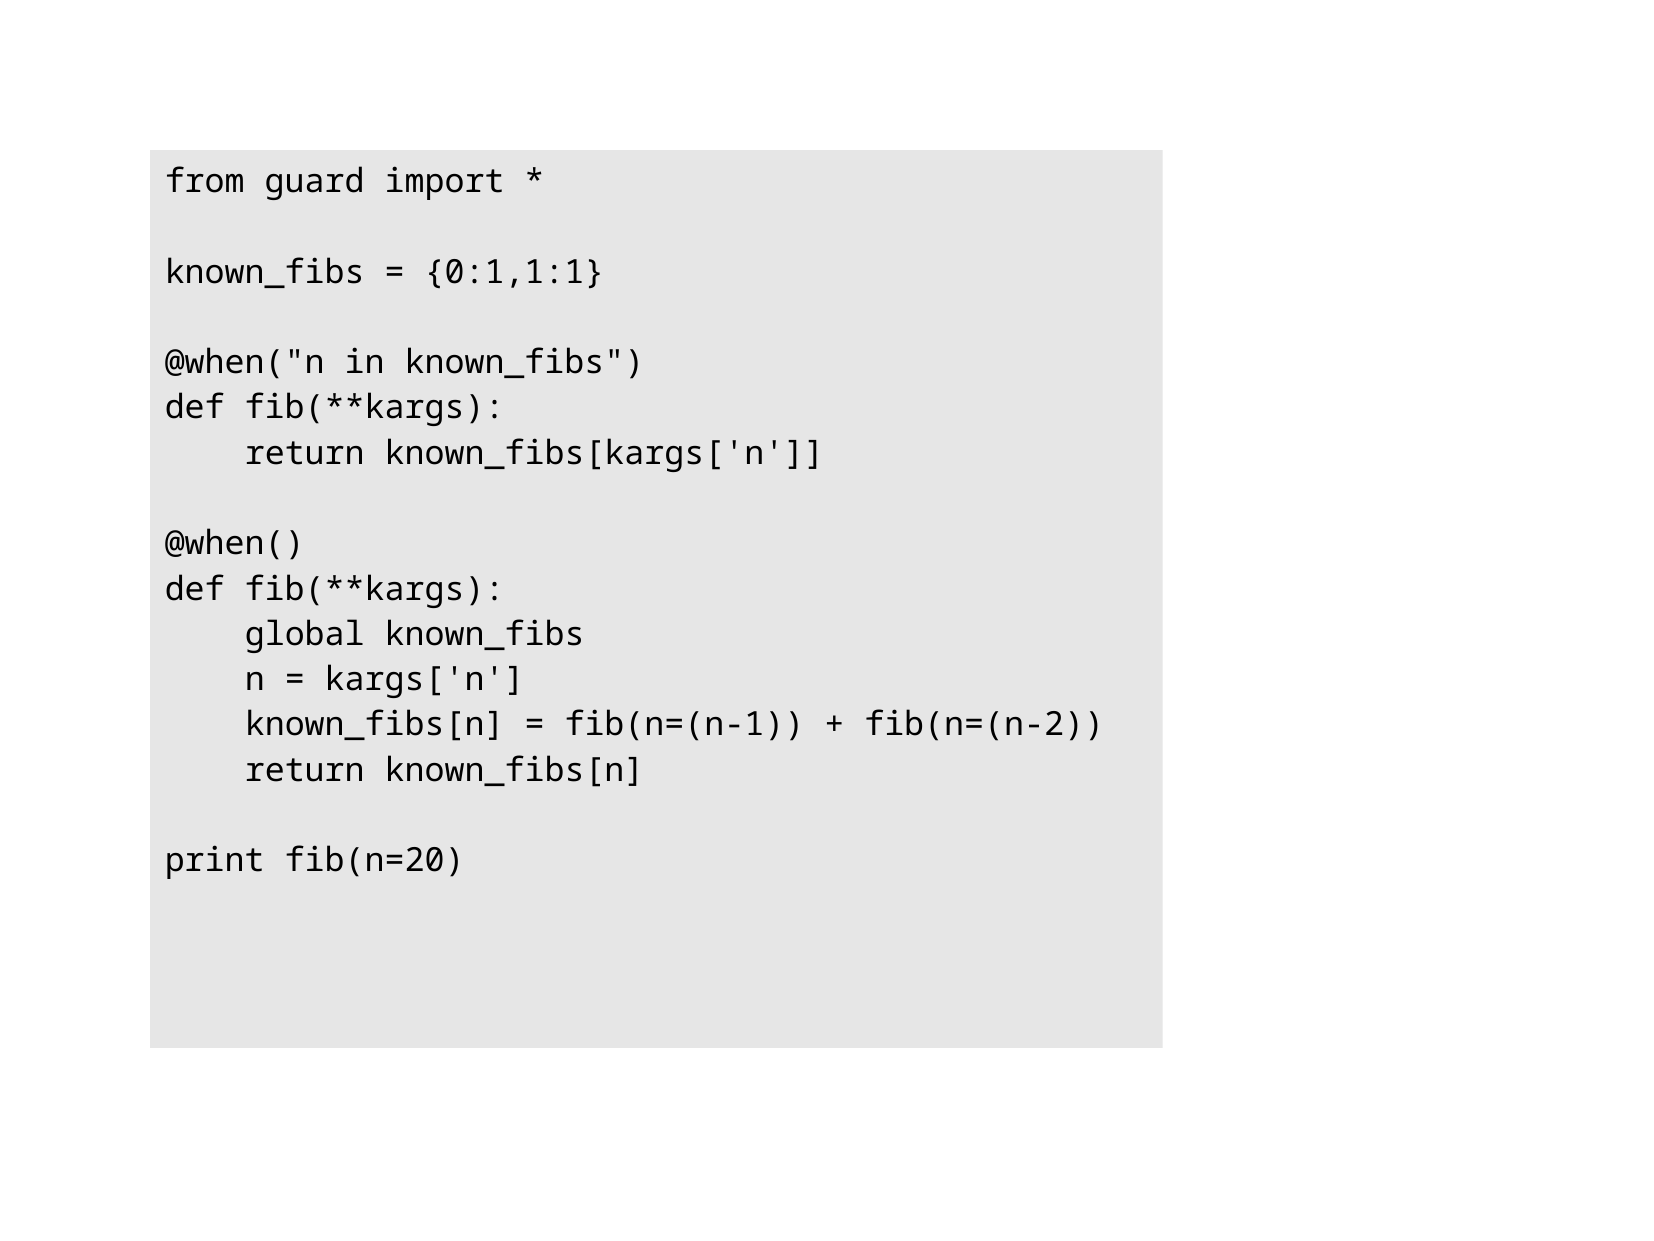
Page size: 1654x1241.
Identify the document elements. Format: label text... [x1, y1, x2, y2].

text_box from guard import * known_fibs = {0:1,1:1} @when("n in known_fibs") def fib(**kargs): return known_fibs[kargs['n']] @when() def fib(**kargs): global known_fibs n = kargs['n'] known_fibs[n] = fib(n=(n-1)) + fib(n=(n-2)) return known_fibs[n] print fib(n=20) [150, 150, 1163, 1048]
